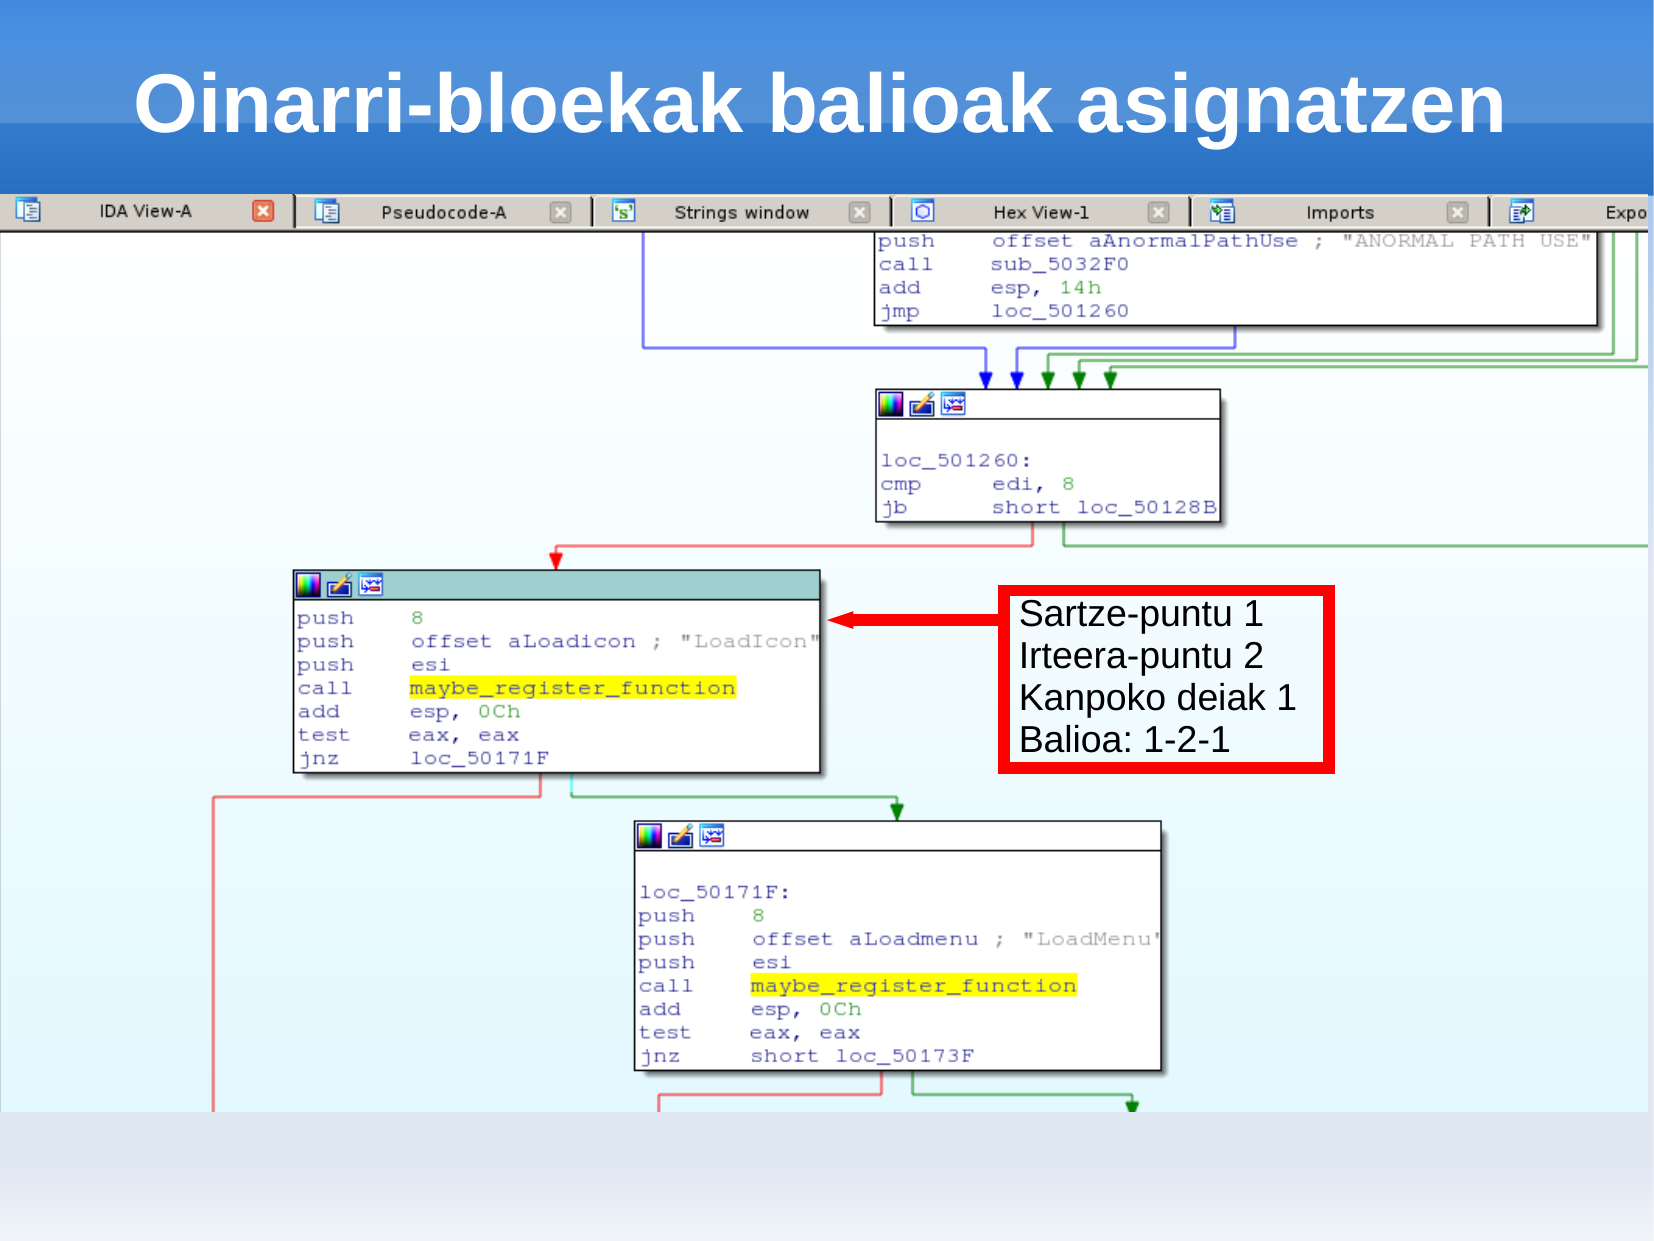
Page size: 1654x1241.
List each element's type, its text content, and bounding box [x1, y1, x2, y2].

picture [0, 0, 1654, 1241]
text_box Sartze-puntu 1 Irteera-puntu 2 Kanpoko deiak 1 Balioa: 1-2-1 [1010, 596, 1313, 762]
title Oinarri-bloekak balioak asignatzen [76, 0, 1565, 194]
